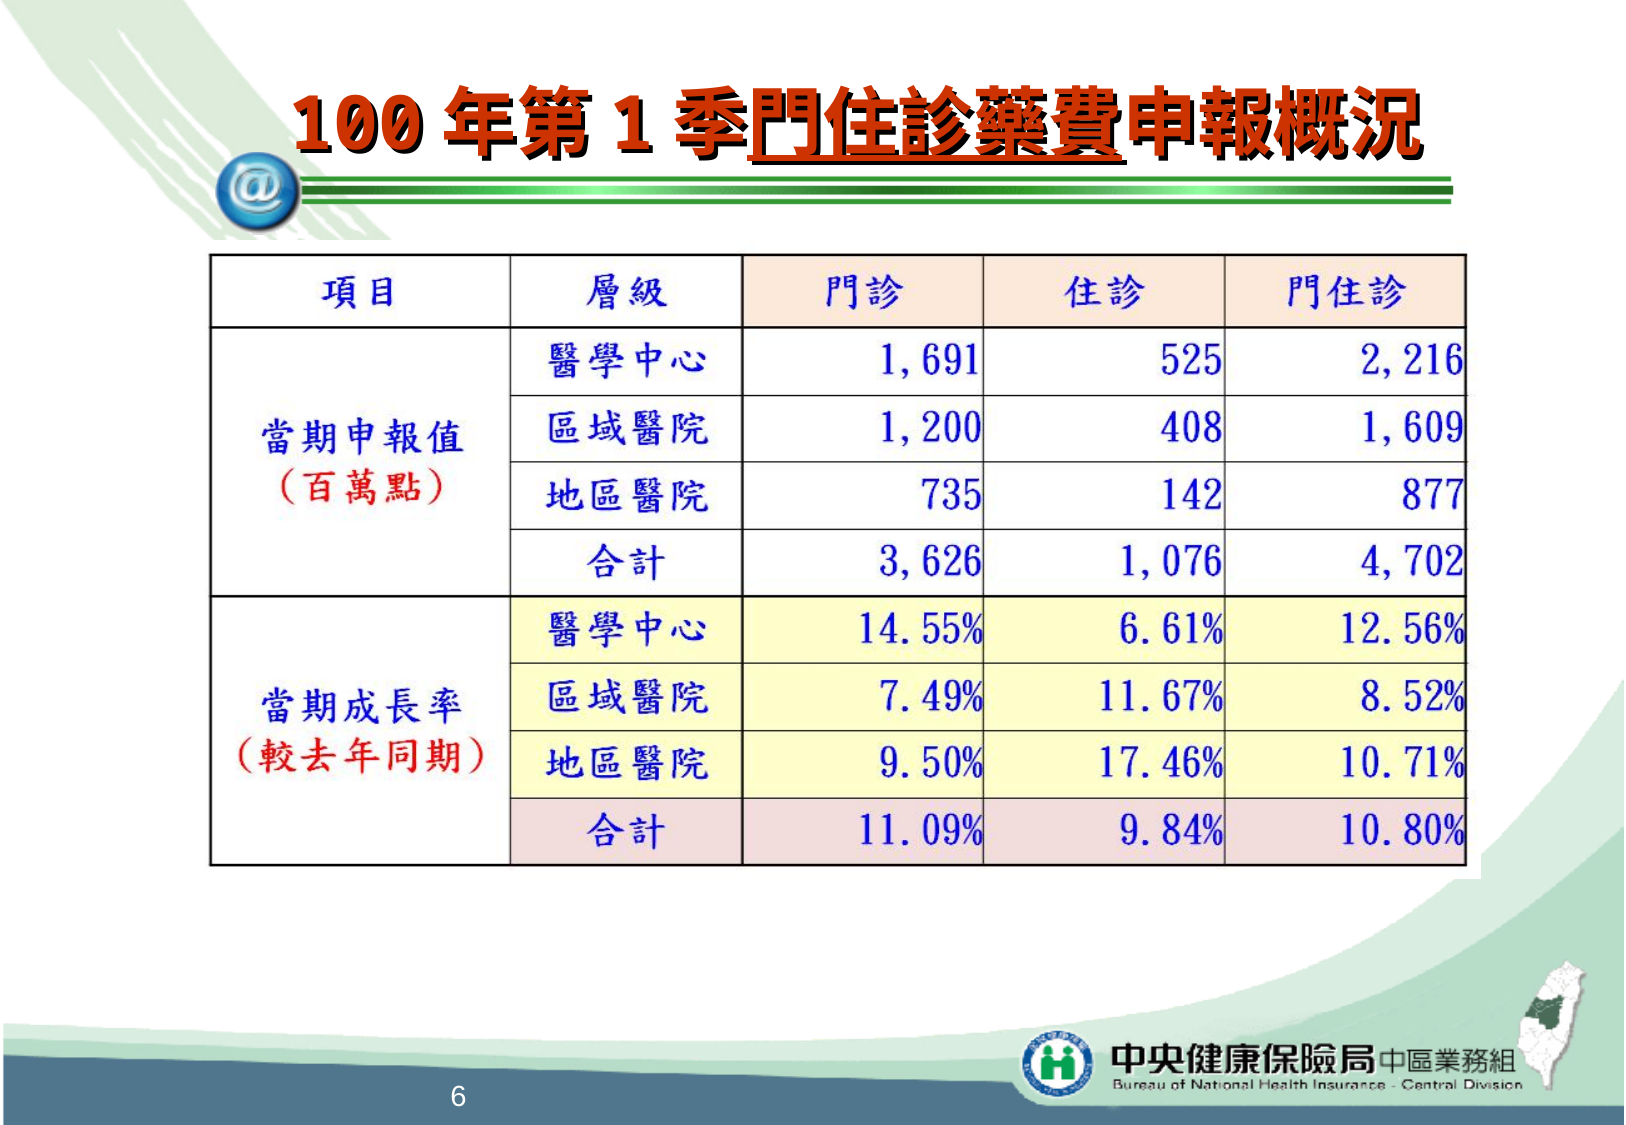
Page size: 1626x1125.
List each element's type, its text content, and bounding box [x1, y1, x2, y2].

text_box 100年第1季門住診藥費申報概況 [273, 22, 1585, 234]
picture [196, 240, 1481, 879]
text_box [435, 1065, 815, 1125]
